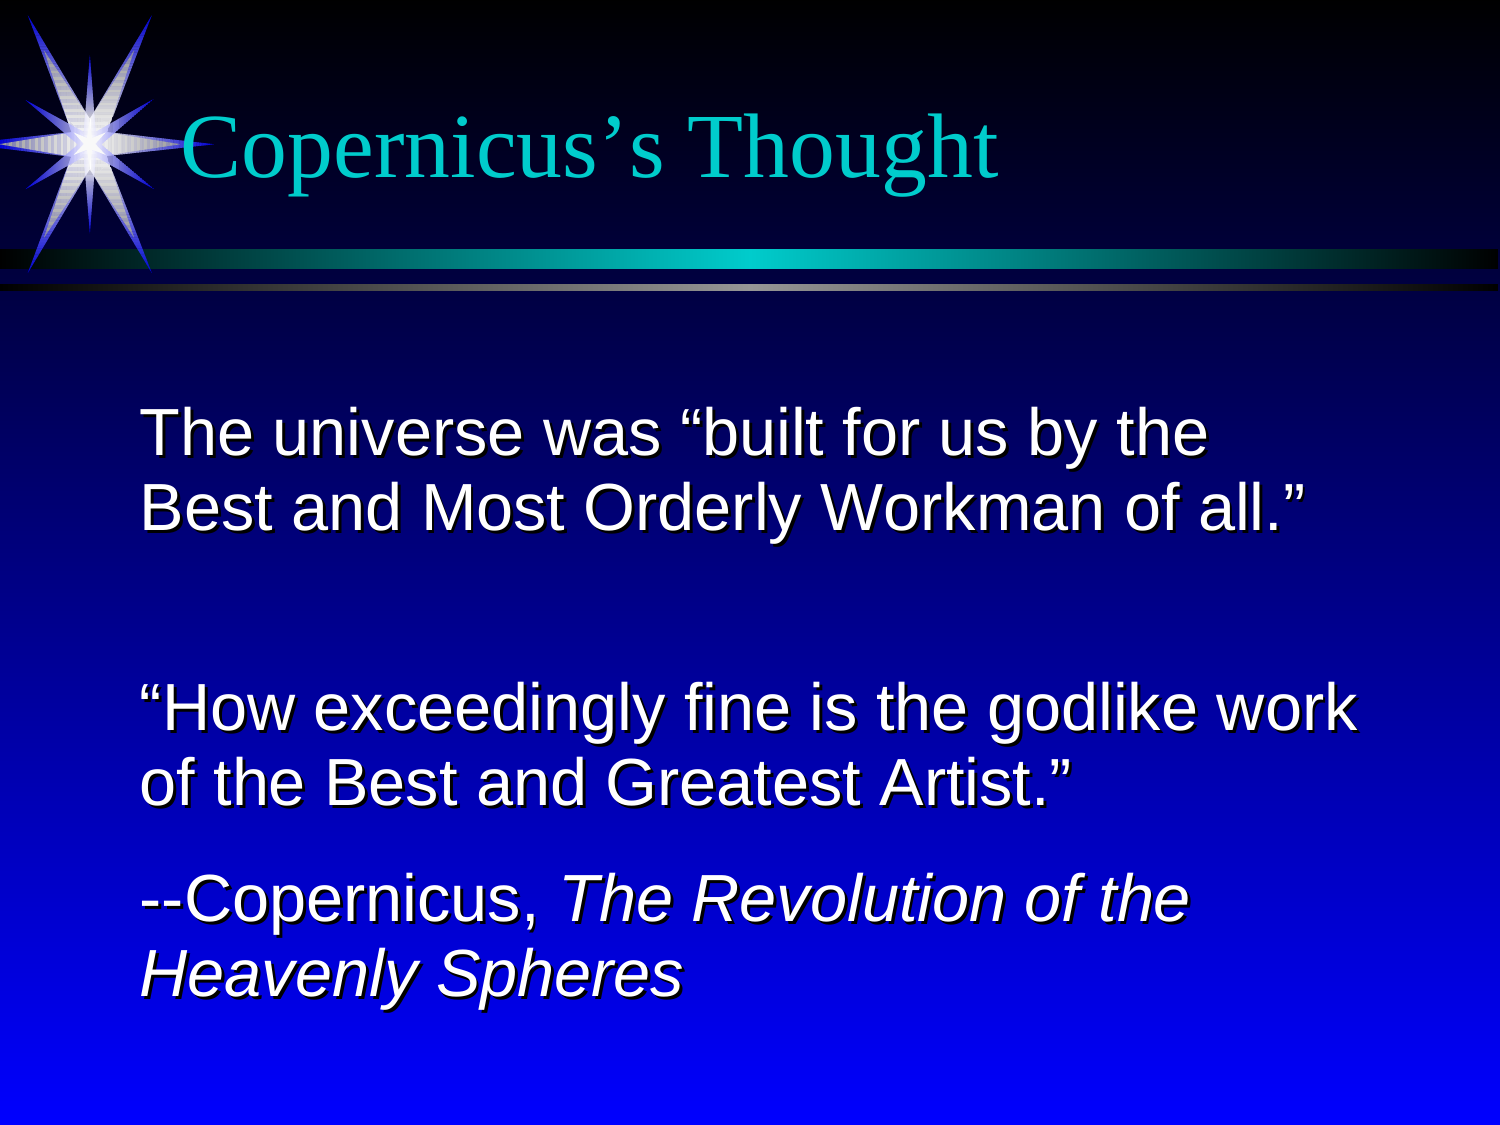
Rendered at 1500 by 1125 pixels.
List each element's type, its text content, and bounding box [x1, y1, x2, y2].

text_box “How exceedingly fine is the godlike work of the Best and Greatest Artist.” --Copernicus, The Revolution of the Heavenly Spheres [125, 662, 1388, 1019]
title Copernicus’s Thought [165, 17, 1441, 205]
text_box The universe was “built for us by the Best and Most Orderly Workman of all.” [125, 387, 1376, 553]
